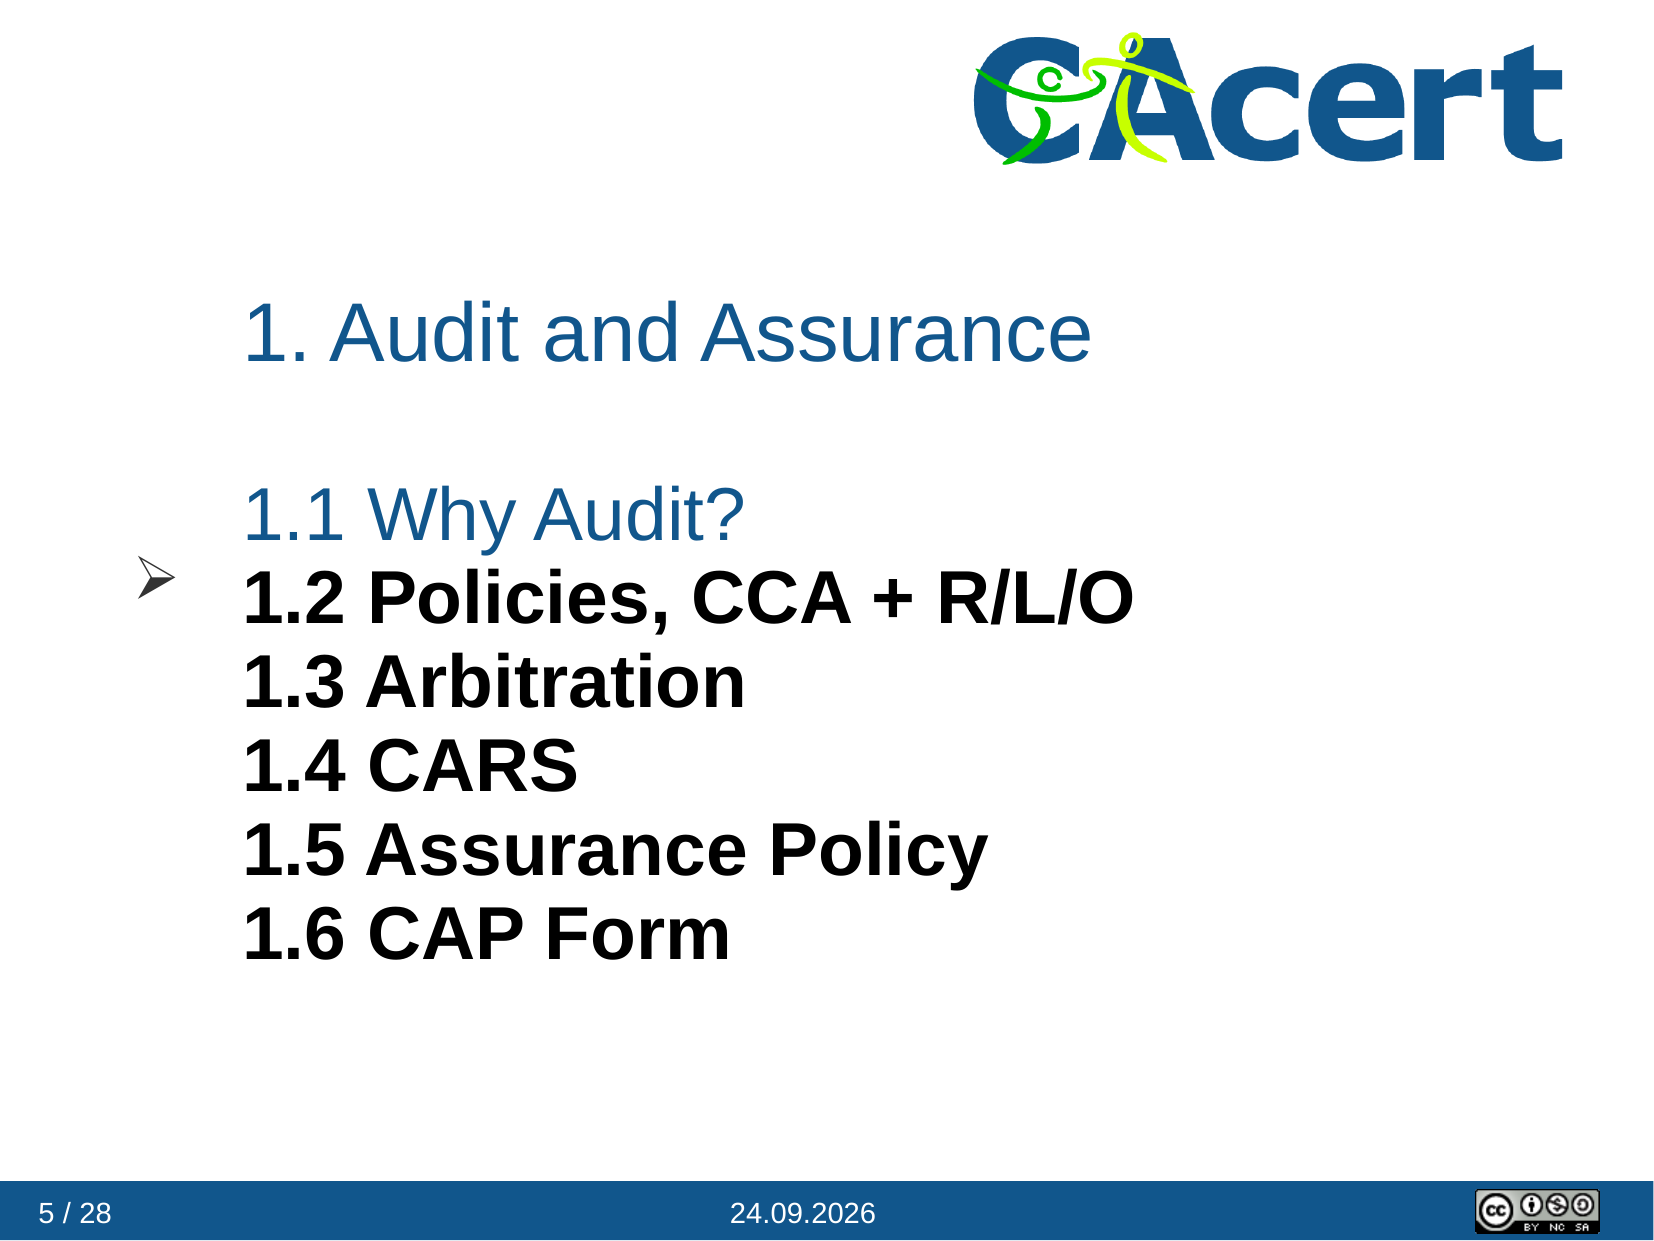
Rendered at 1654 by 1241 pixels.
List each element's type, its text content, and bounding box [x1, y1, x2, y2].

title 1. Audit and Assurance 1.1 Why Audit? 1.2 Policies, CCA + R/L/O 1.3 Arbitration 1.4 CARS 1.5 Assurance Policy 1.6 CAP Form [242, 265, 1565, 997]
picture [972, 30, 1564, 166]
picture [1475, 1189, 1600, 1234]
text_box [65, 265, 237, 1024]
